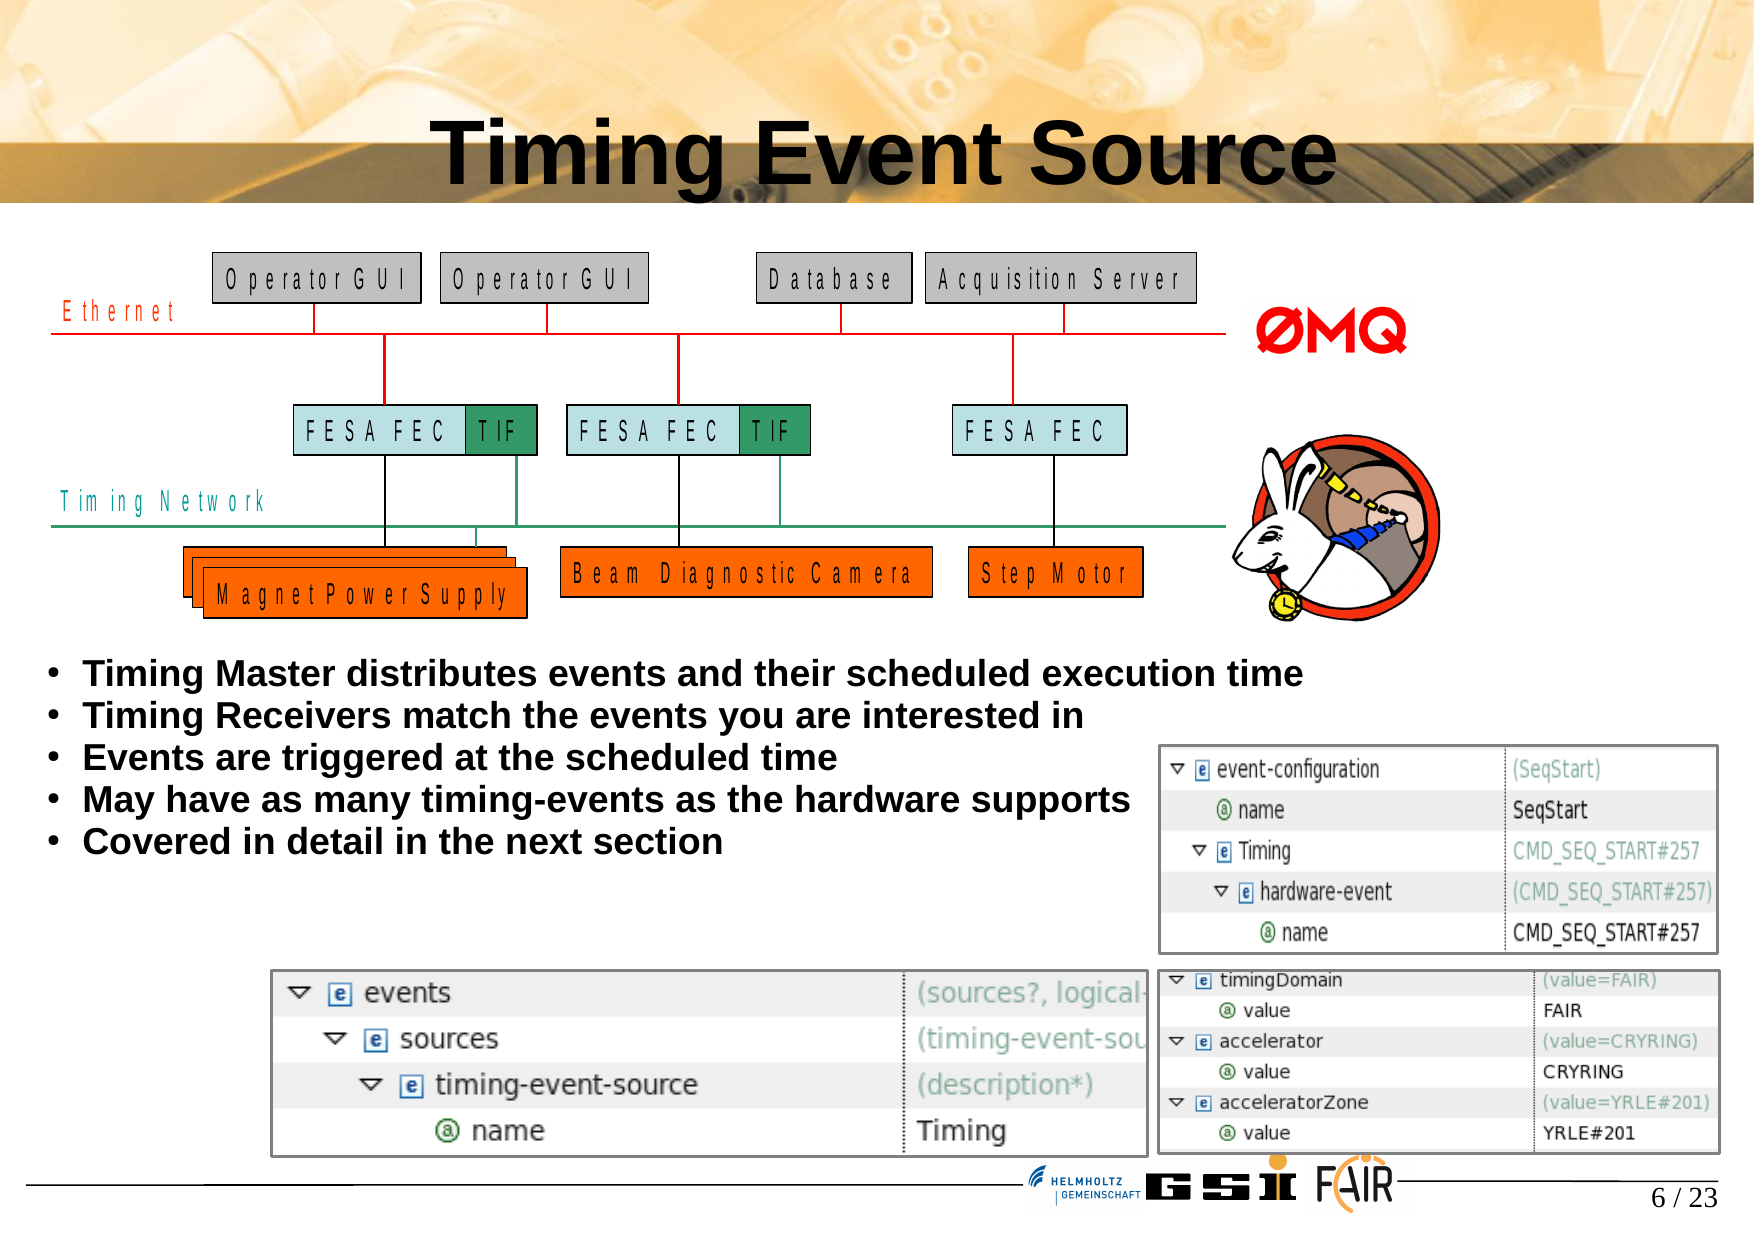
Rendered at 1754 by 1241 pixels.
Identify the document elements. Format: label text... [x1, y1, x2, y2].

text_box Timing Master distributes events and their scheduled execution time Timing Receivers match the events you are interested in Events are triggered at the scheduled time May have as many timing-events as the hardware supports Covered in detail in the next section [32, 645, 1321, 870]
picture [48, 252, 1441, 626]
picture [0, 0, 1754, 205]
title Timing Event Source [180, 56, 1590, 250]
picture [1245, 300, 1415, 361]
picture [1160, 746, 1716, 952]
picture [1305, 1155, 1414, 1215]
picture [1023, 1152, 1296, 1210]
picture [273, 971, 1146, 1156]
picture [1160, 972, 1718, 1153]
